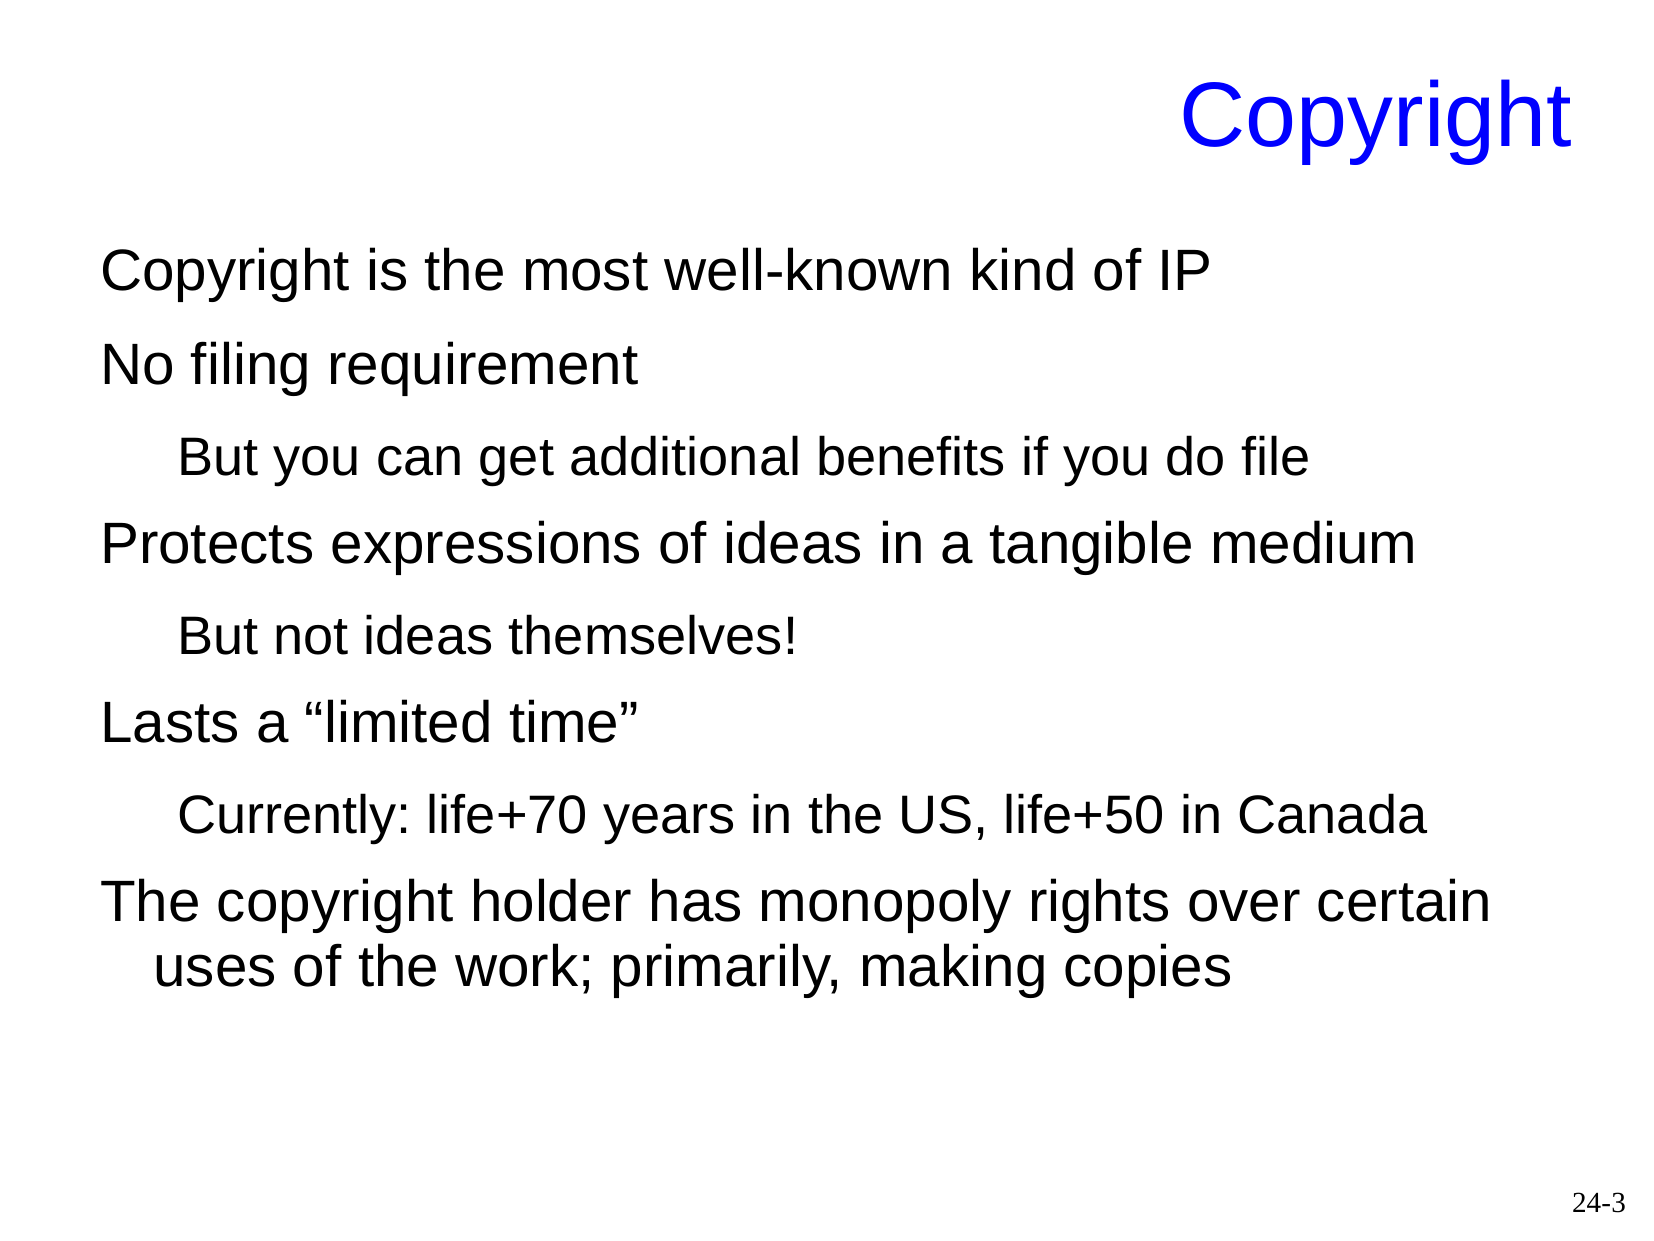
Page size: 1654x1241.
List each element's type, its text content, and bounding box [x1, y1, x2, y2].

title Copyright [84, 18, 1573, 211]
list Copyright is the most well-known kind of IP No filing requirement But you can get additional benefits if you do file Protects expressions of ideas in a tangible medium But not ideas themselves! Lasts a “limited time” Currently: life+70 years in the US, life+50 in Canada The copyright holder has monopoly rights over certain uses of the work; primarily, making copies [82, 237, 1571, 1156]
